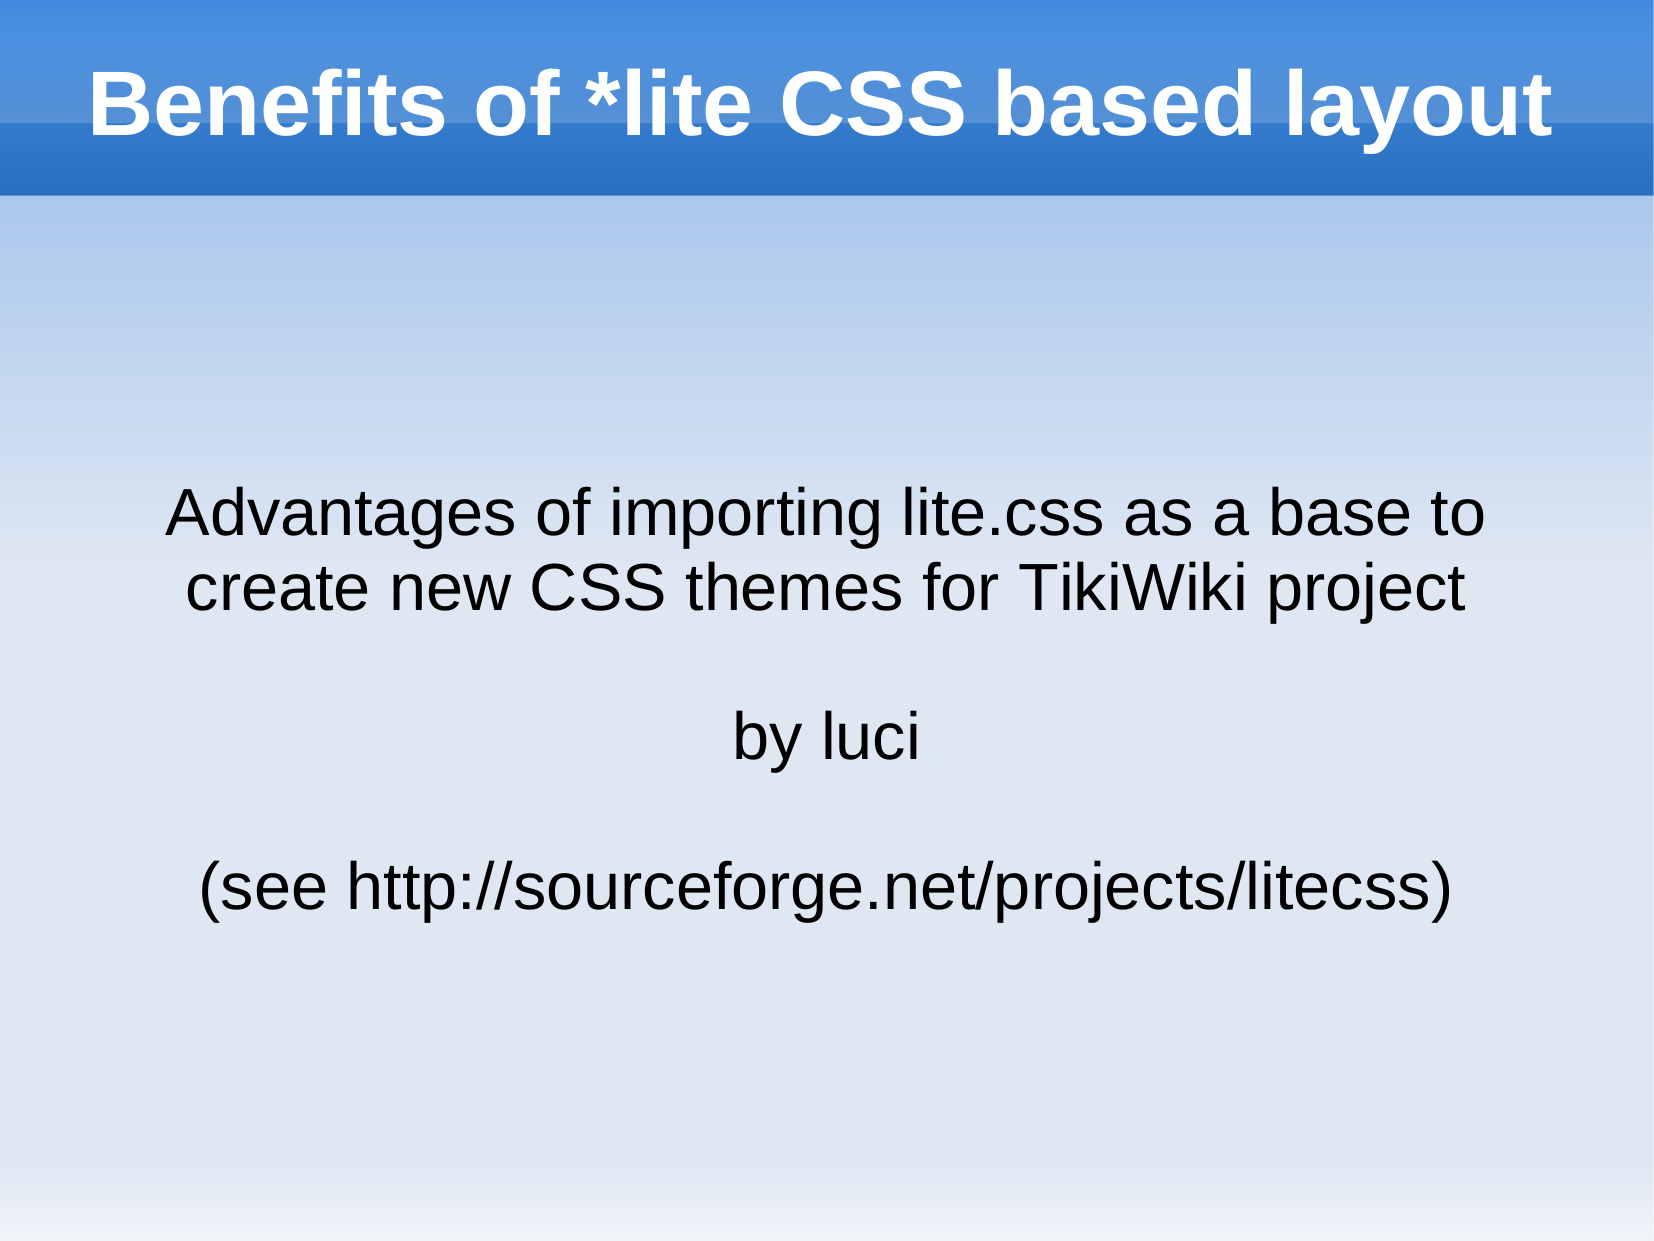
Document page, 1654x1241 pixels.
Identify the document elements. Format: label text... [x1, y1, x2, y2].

title Benefits of *lite CSS based layout [76, 0, 1565, 208]
picture [0, 0, 1654, 1241]
subtitle Advantages of importing lite.css as a base to create new CSS themes for TikiWiki project by luci (see http://sourceforge.net/projects/litecss) [82, 290, 1571, 1109]
